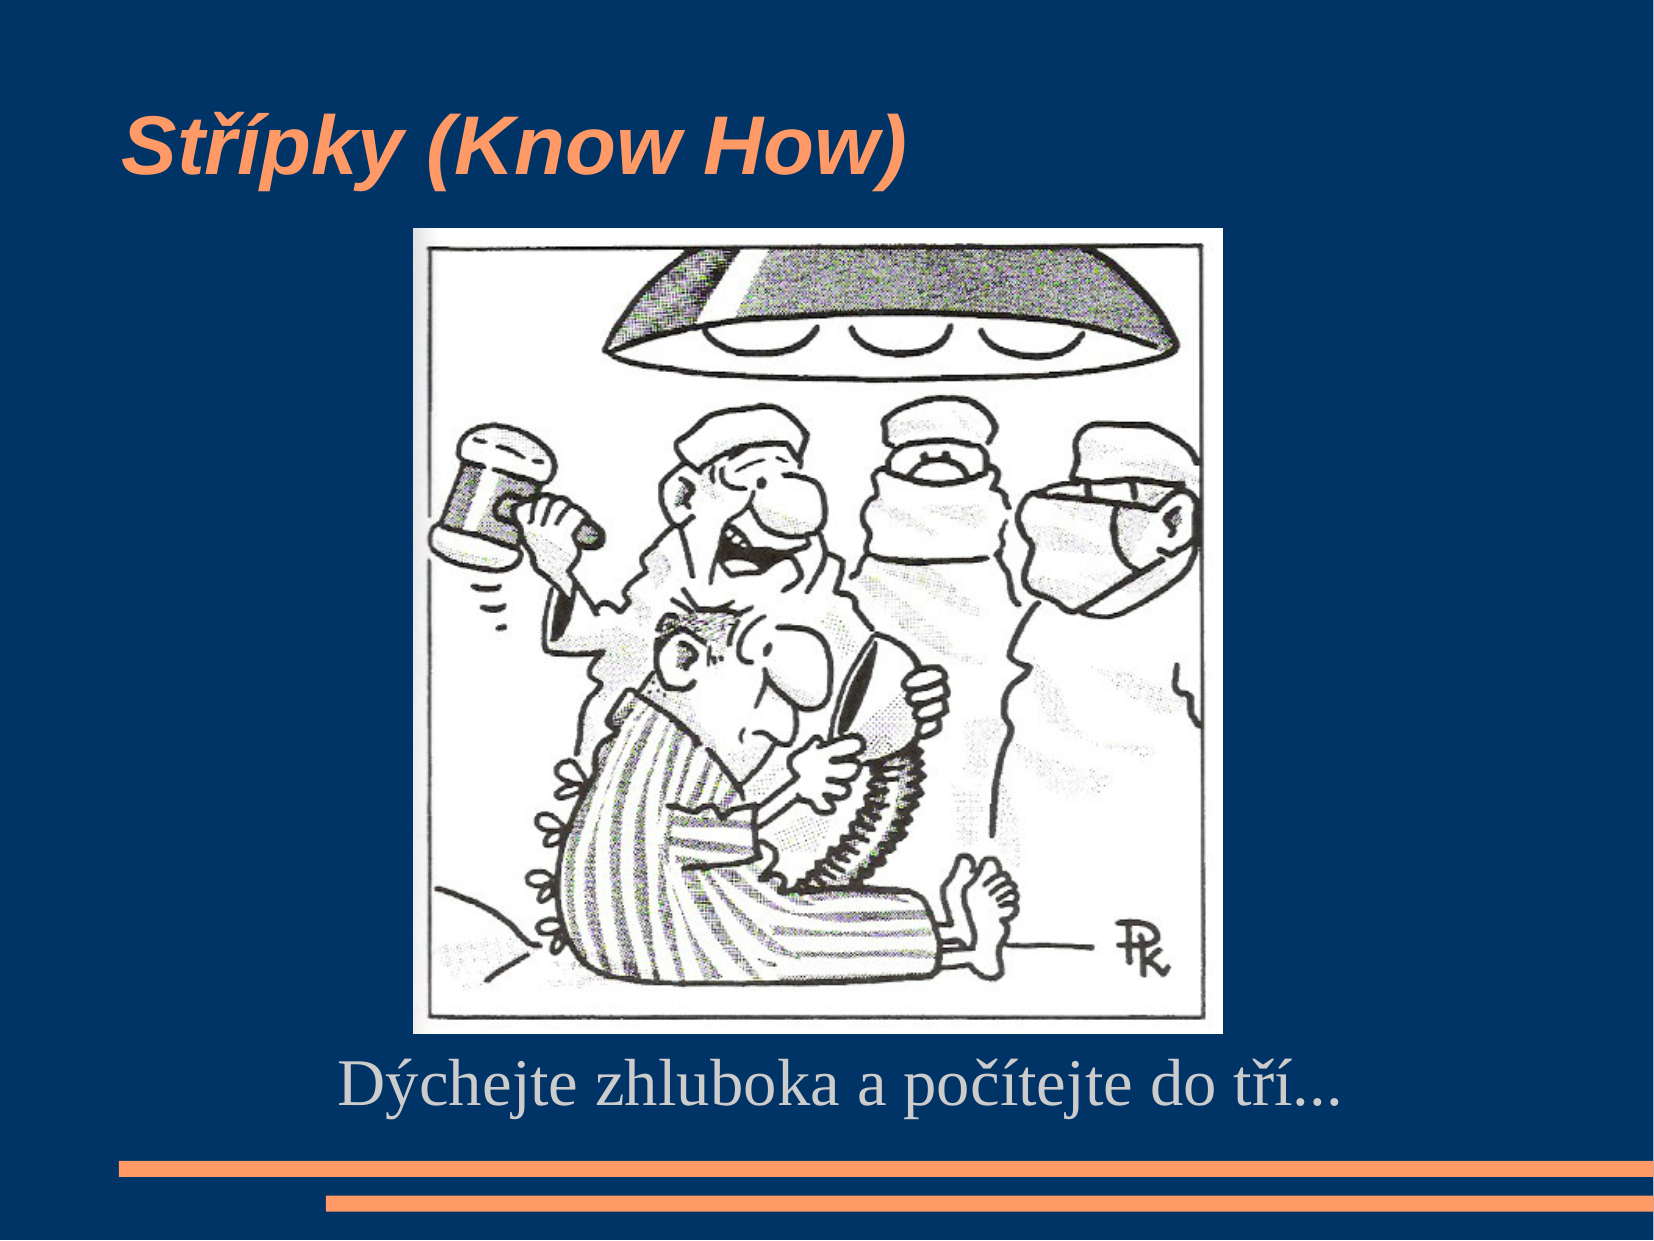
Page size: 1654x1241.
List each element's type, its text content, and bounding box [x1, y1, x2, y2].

picture [413, 228, 1223, 1034]
subtitle Dýchejte zhluboka a počítejte do tří... [121, 1033, 1561, 1140]
title Střípky (Know How) [121, 46, 1534, 254]
